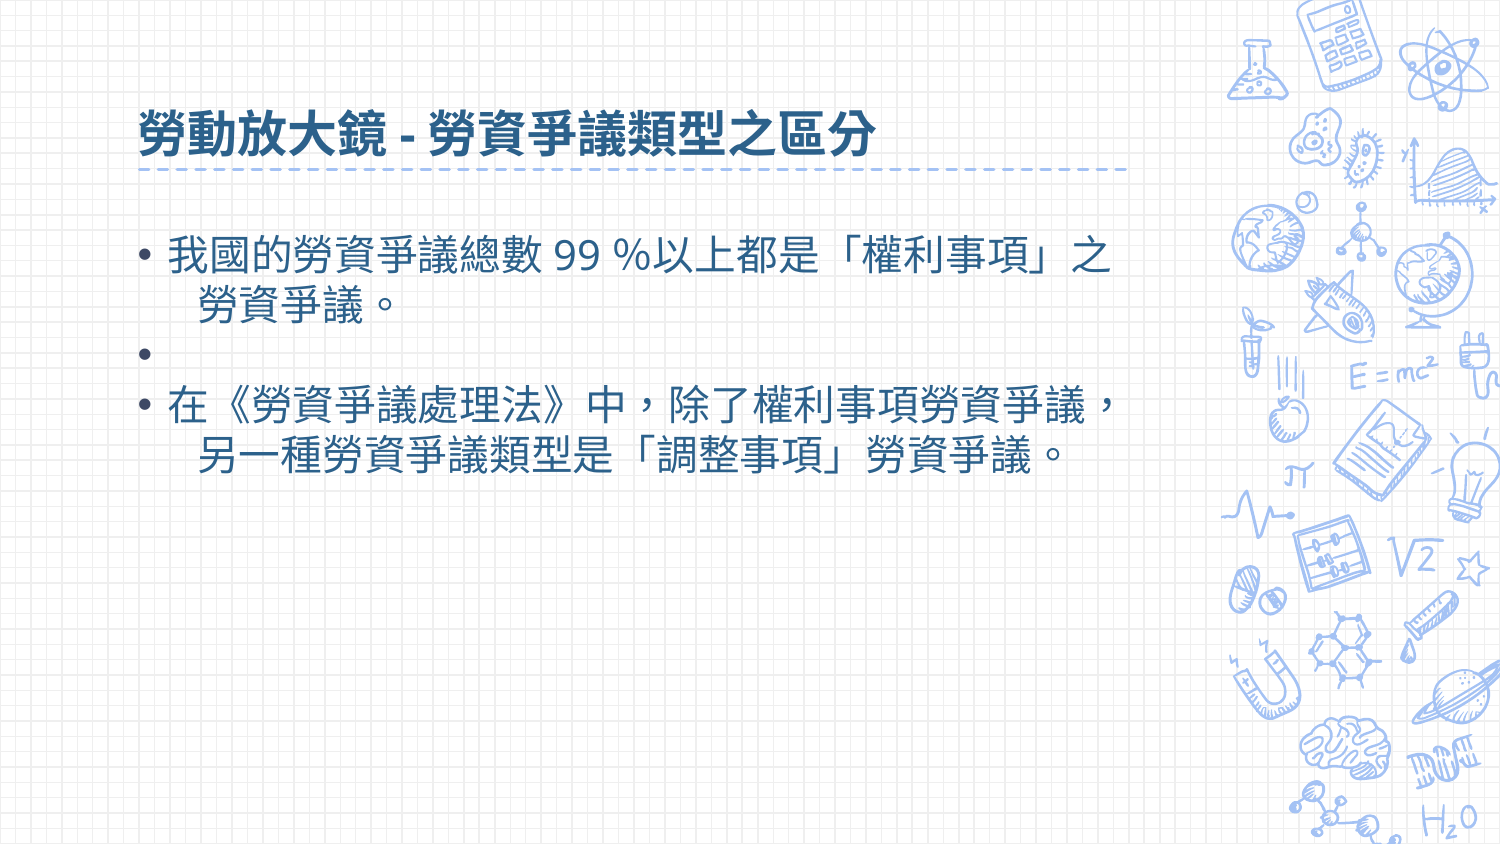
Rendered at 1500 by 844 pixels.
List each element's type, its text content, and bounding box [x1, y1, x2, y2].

title 勞動放大鏡-勞資爭議類型之區分 [122, 36, 1131, 178]
list 我國的勞資爭議總數99％以上都是「權利事項」之勞資爭議。 在《勞資爭議處理法》中，除了權利事項勞資爭議，另一種勞資爭議類型是「調整事項」勞資爭議。 [122, 213, 1131, 807]
